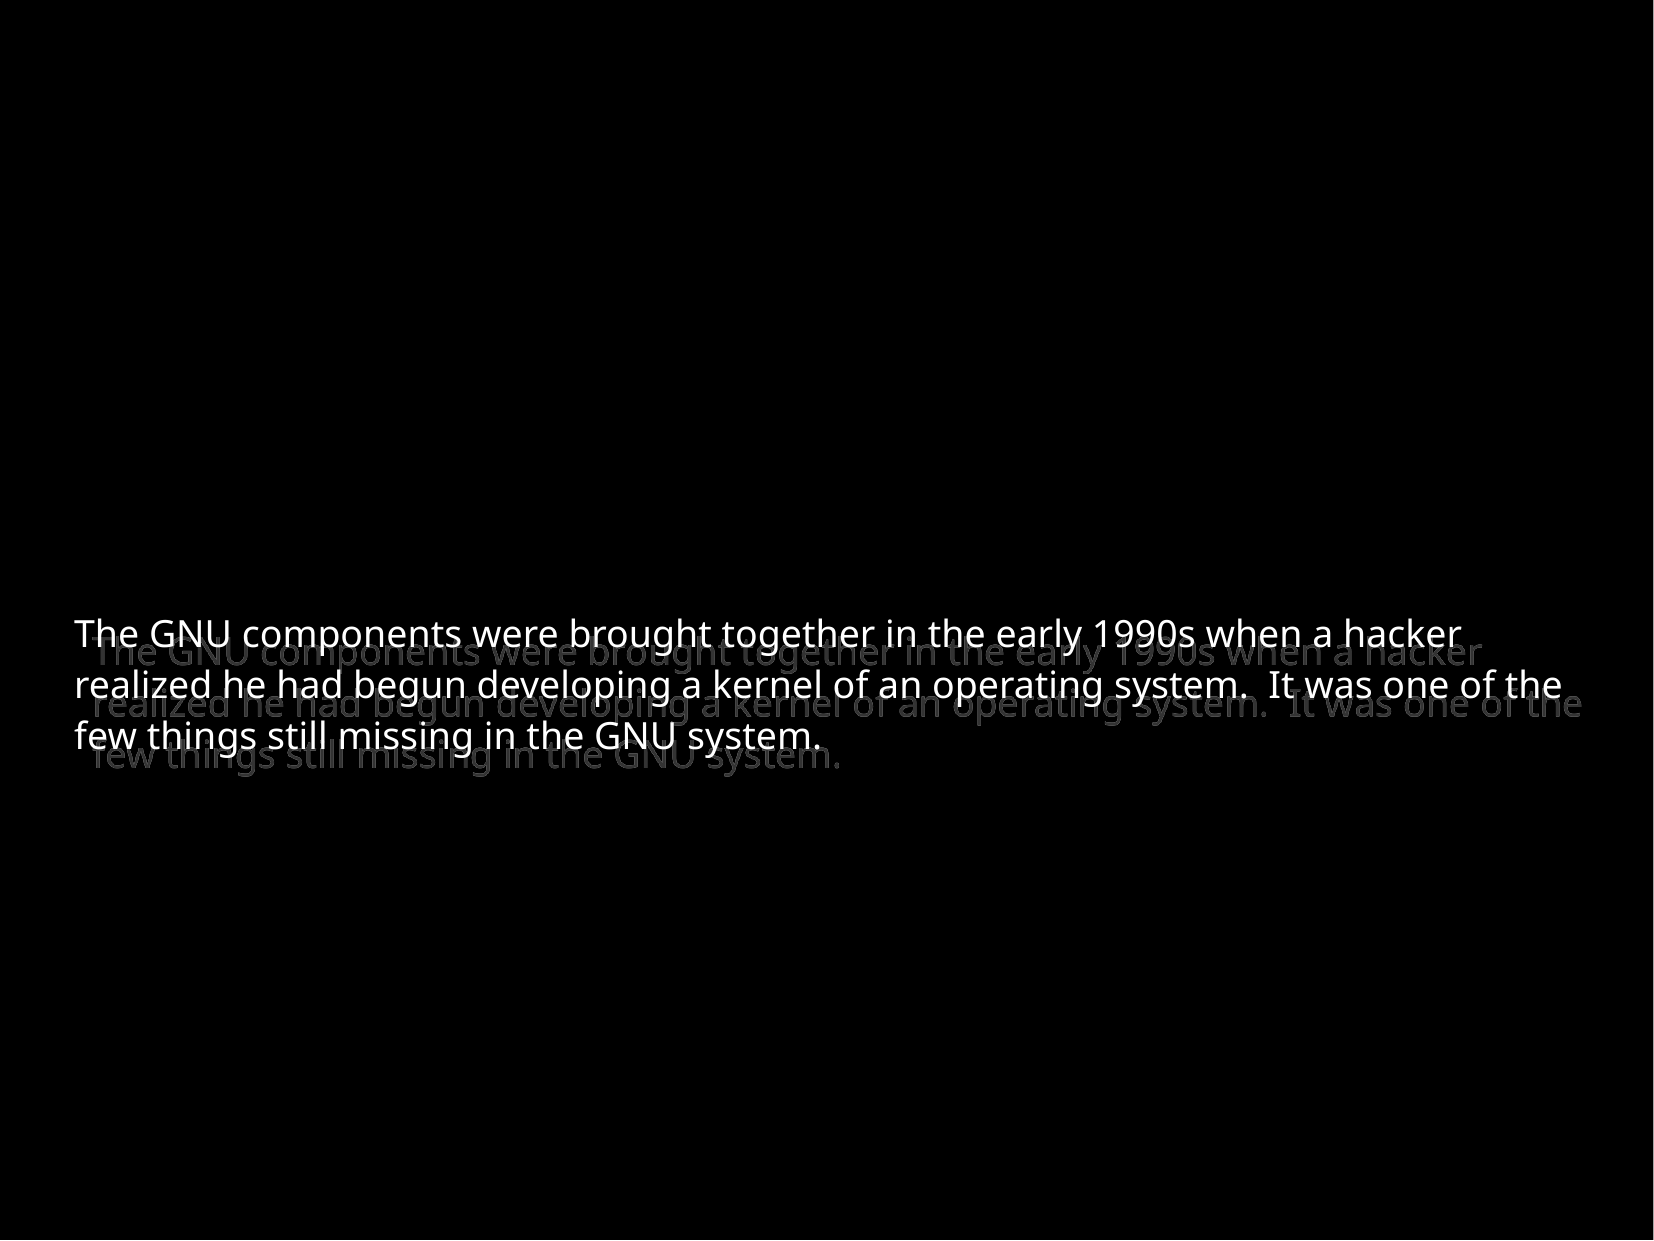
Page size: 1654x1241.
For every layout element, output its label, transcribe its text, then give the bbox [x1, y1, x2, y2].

text_box The GNU components were brought together in the early 1990s when a hacker realized he had begun developing a kernel of an operating system. It was one of the few things still missing in the GNU system. [59, 600, 1626, 773]
